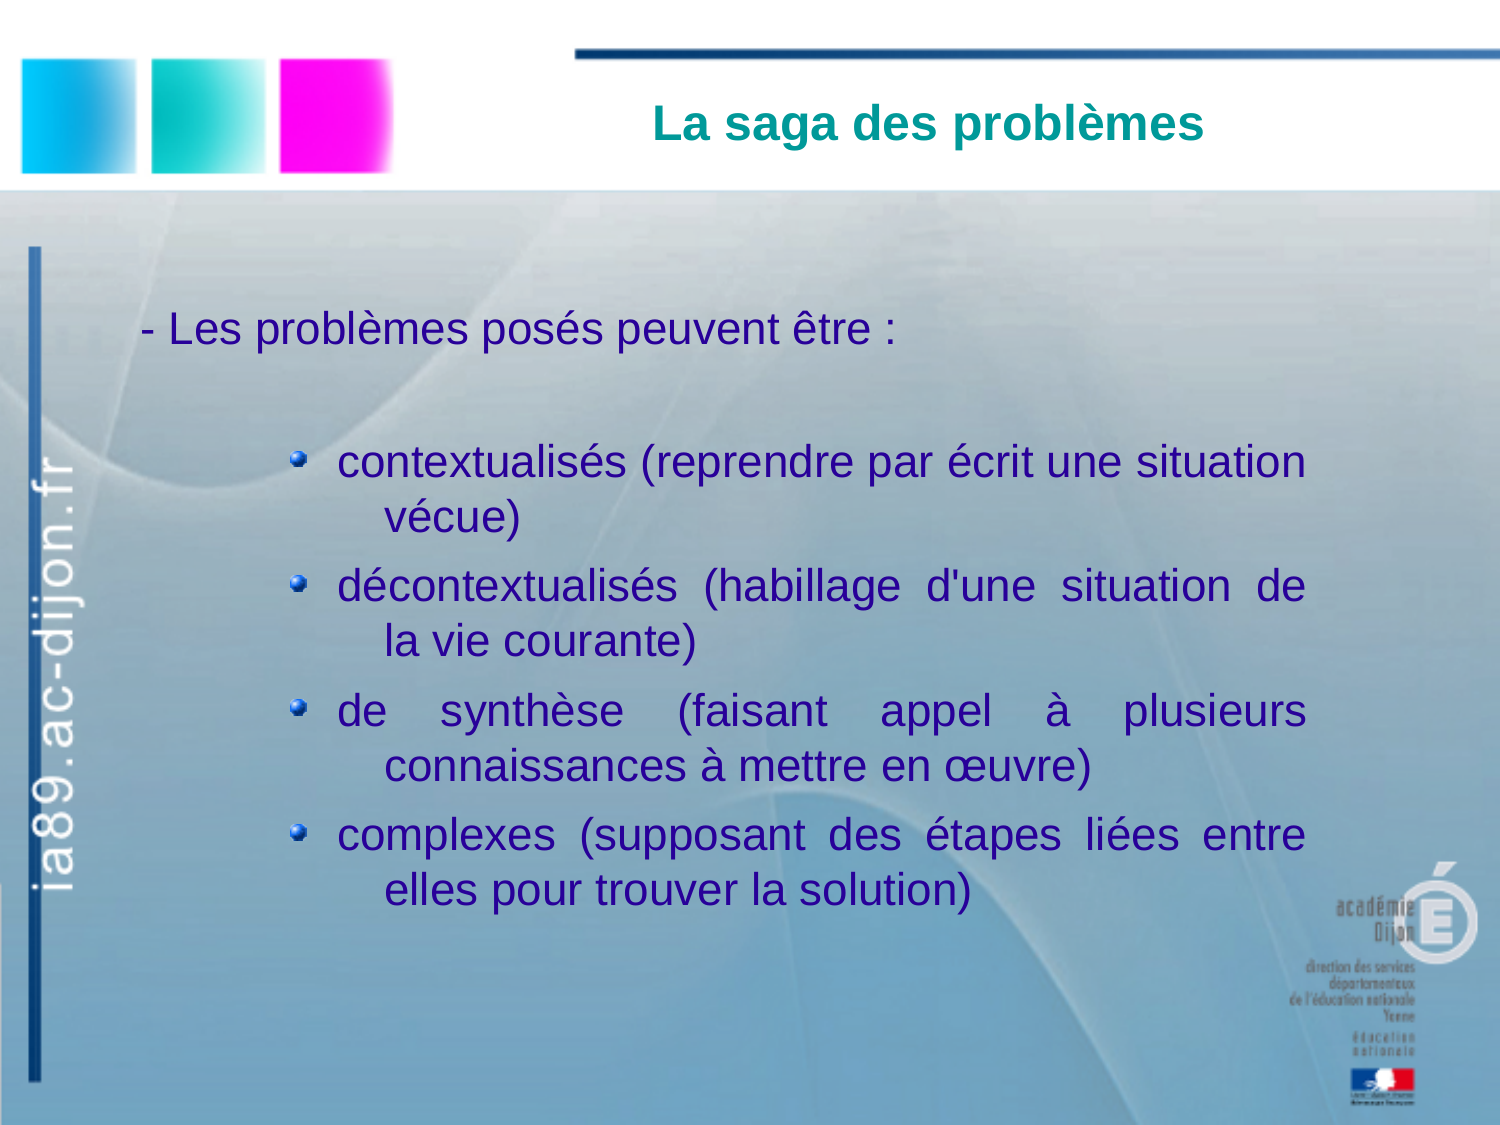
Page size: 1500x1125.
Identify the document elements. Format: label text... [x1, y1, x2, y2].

picture [0, 0, 1500, 1125]
text_box La saga des problèmes [454, 82, 1404, 159]
list - Les problèmes posés peuvent être : contextualisés (reprendre par écrit une situation vécue) décontextualisés (habillage d'une situation de la vie courante) de synthèse (faisant appel à plusieurs connaissances à mettre en œuvre) complexes (supposant des étapes liées entre elles pour trouver la solution) [125, 291, 1323, 993]
